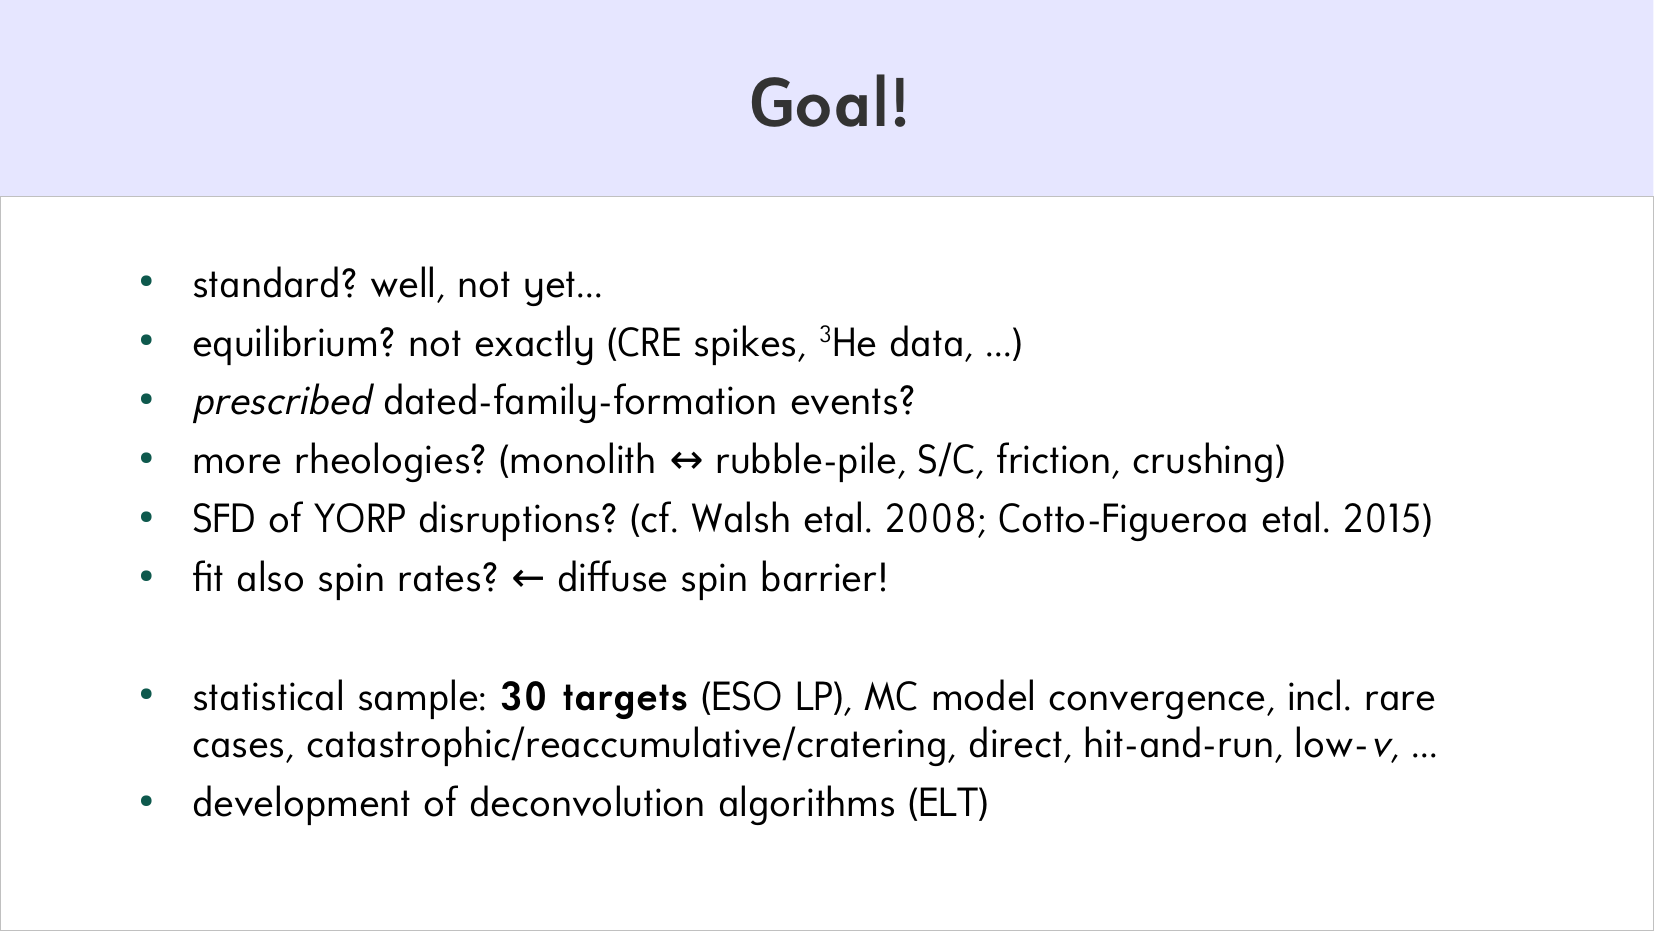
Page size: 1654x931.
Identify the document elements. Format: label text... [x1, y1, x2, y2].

title Goal! [124, 23, 1537, 179]
list standard? well, not yet... equilibrium? not exactly (CRE spikes, 3He data, ...) prescribed dated-family-formation events? more rheologies? (monolith ↔ rubble-pile, S/C, friction, crushing) SFD of YORP disruptions? (cf. Walsh etal. 2008; Cotto-Figueroa etal. 2015) fit also spin rates? ← diffuse spin barrier! statistical sample: 30 targets (ESO LP), MC model convergence, incl. rare cases, catastrophic/reaccumulative/cratering, direct, hit-and-run, low-v, ... development of deconvolution algorithms (ELT) [121, 258, 1534, 827]
